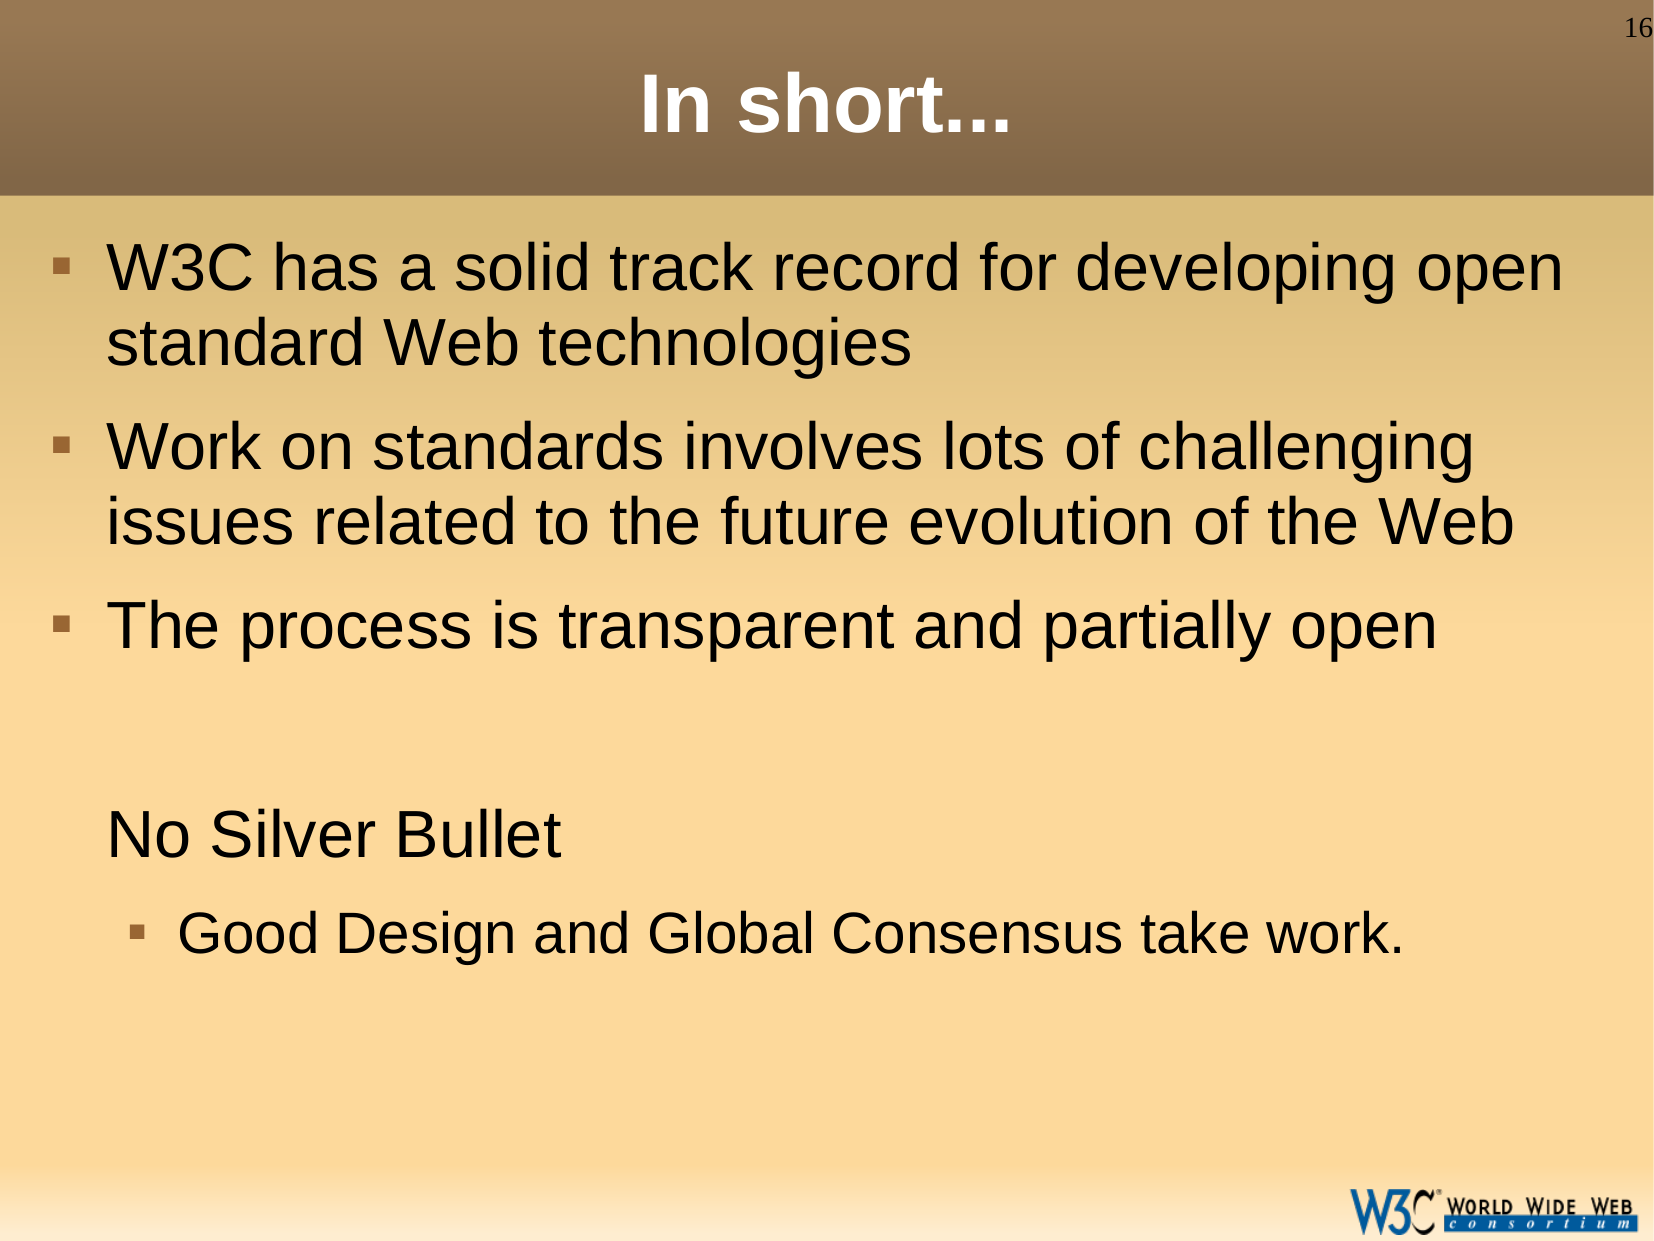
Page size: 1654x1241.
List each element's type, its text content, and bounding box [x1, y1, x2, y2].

picture [0, 208, 1654, 1241]
list W3C has a solid track record for developing open standard Web technologies Work on standards involves lots of challenging issues related to the future evolution of the Web The process is transparent and partially open No Silver Bullet Good Design and Global Consensus take work. [35, 230, 1618, 1202]
title In short... [0, 0, 1654, 208]
